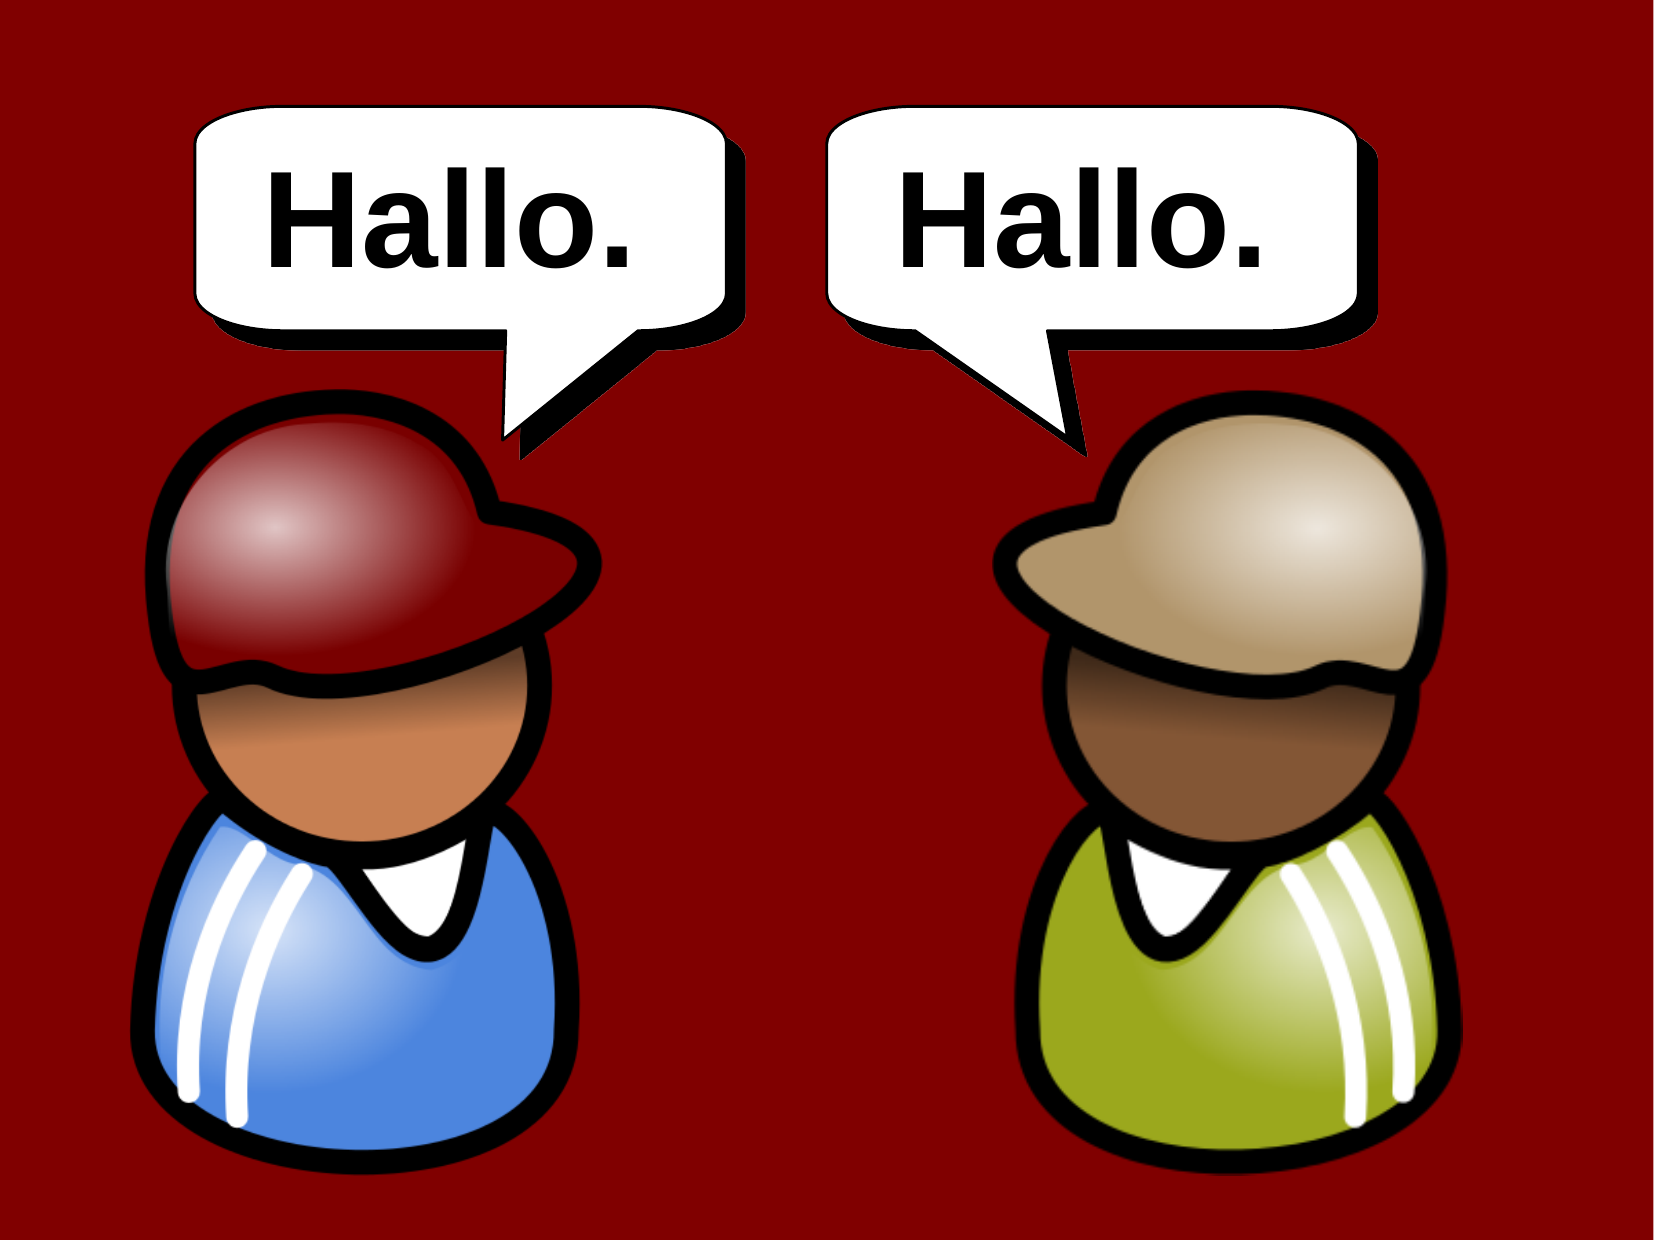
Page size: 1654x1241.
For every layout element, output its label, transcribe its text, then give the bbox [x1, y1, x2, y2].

picture [129, 389, 603, 1176]
text_box Hallo. [879, 135, 1329, 311]
text_box Hallo. [248, 135, 697, 311]
text_box [194, 106, 727, 441]
text_box [826, 106, 1359, 389]
picture [992, 389, 1463, 1176]
